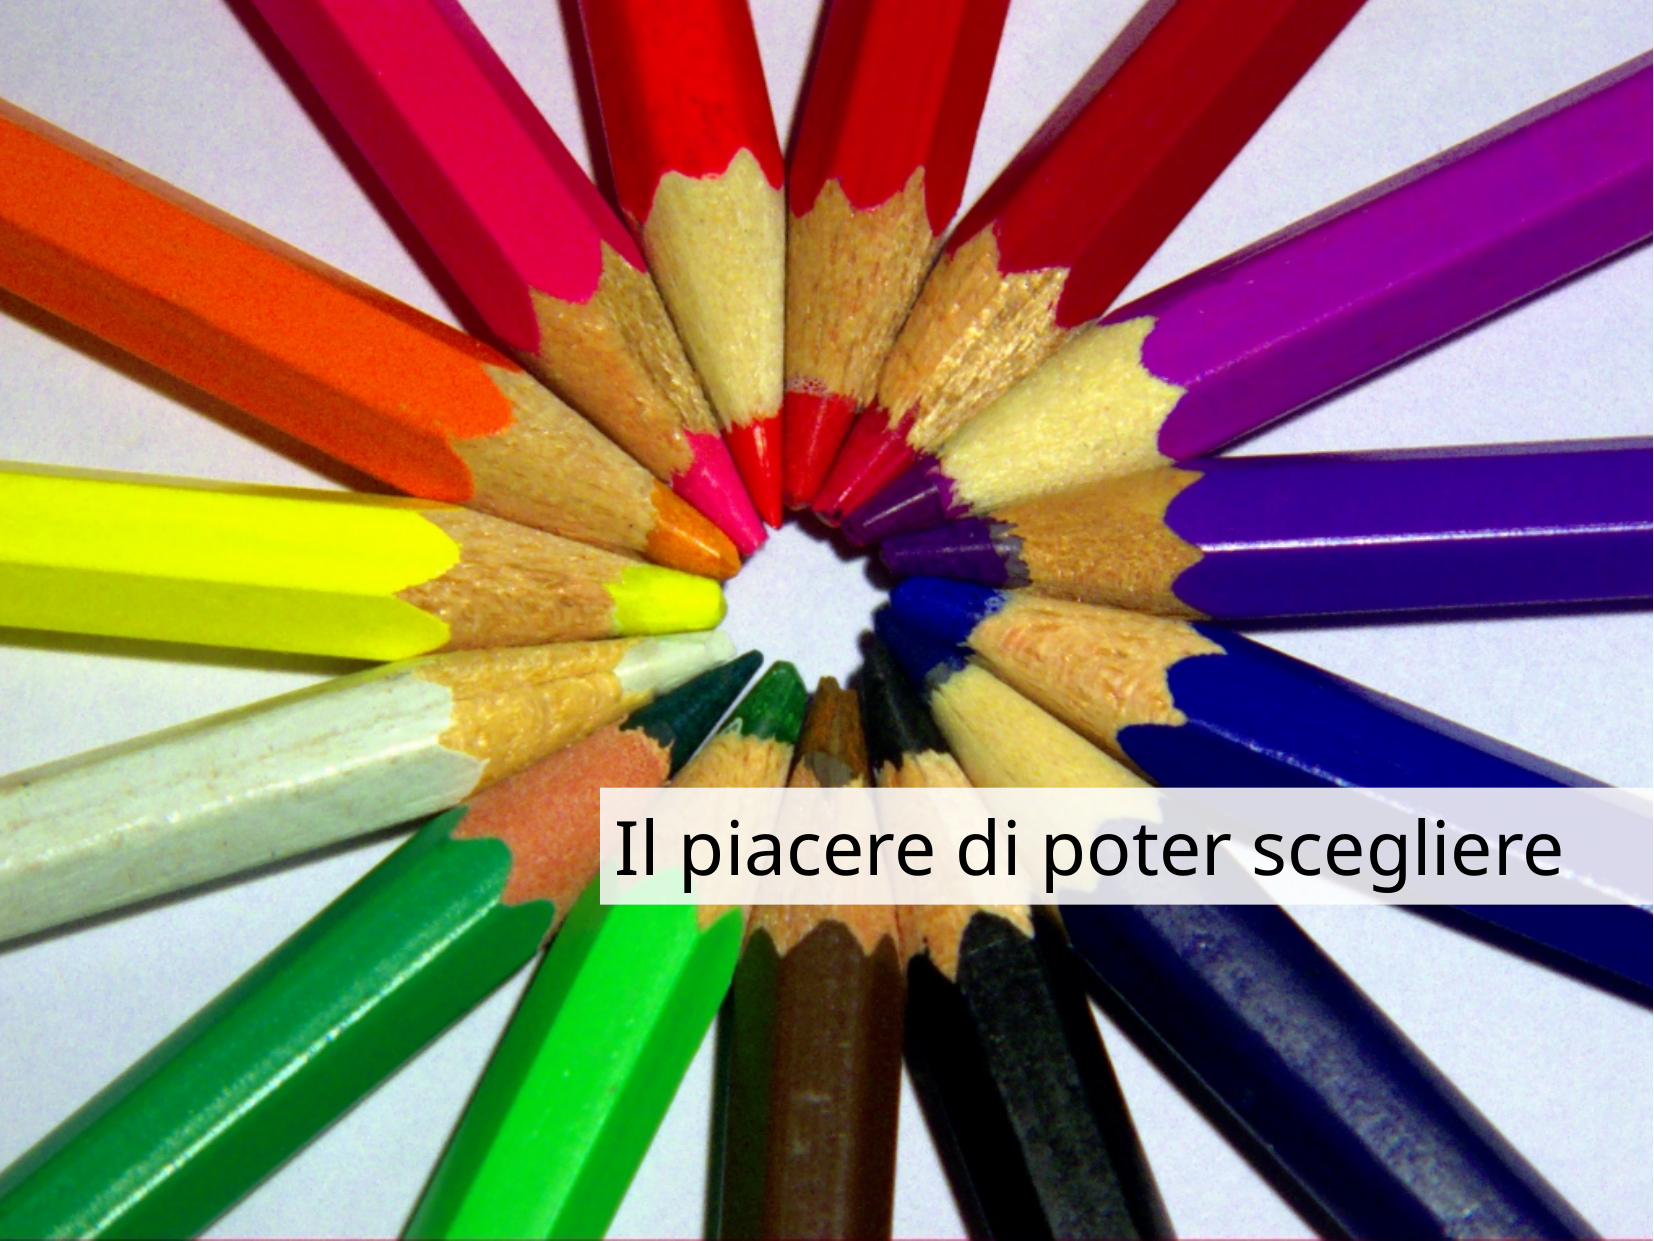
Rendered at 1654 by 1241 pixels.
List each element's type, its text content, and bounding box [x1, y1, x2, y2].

text_box Il piacere di poter scegliere [600, 787, 1653, 887]
picture [0, 0, 1653, 1241]
